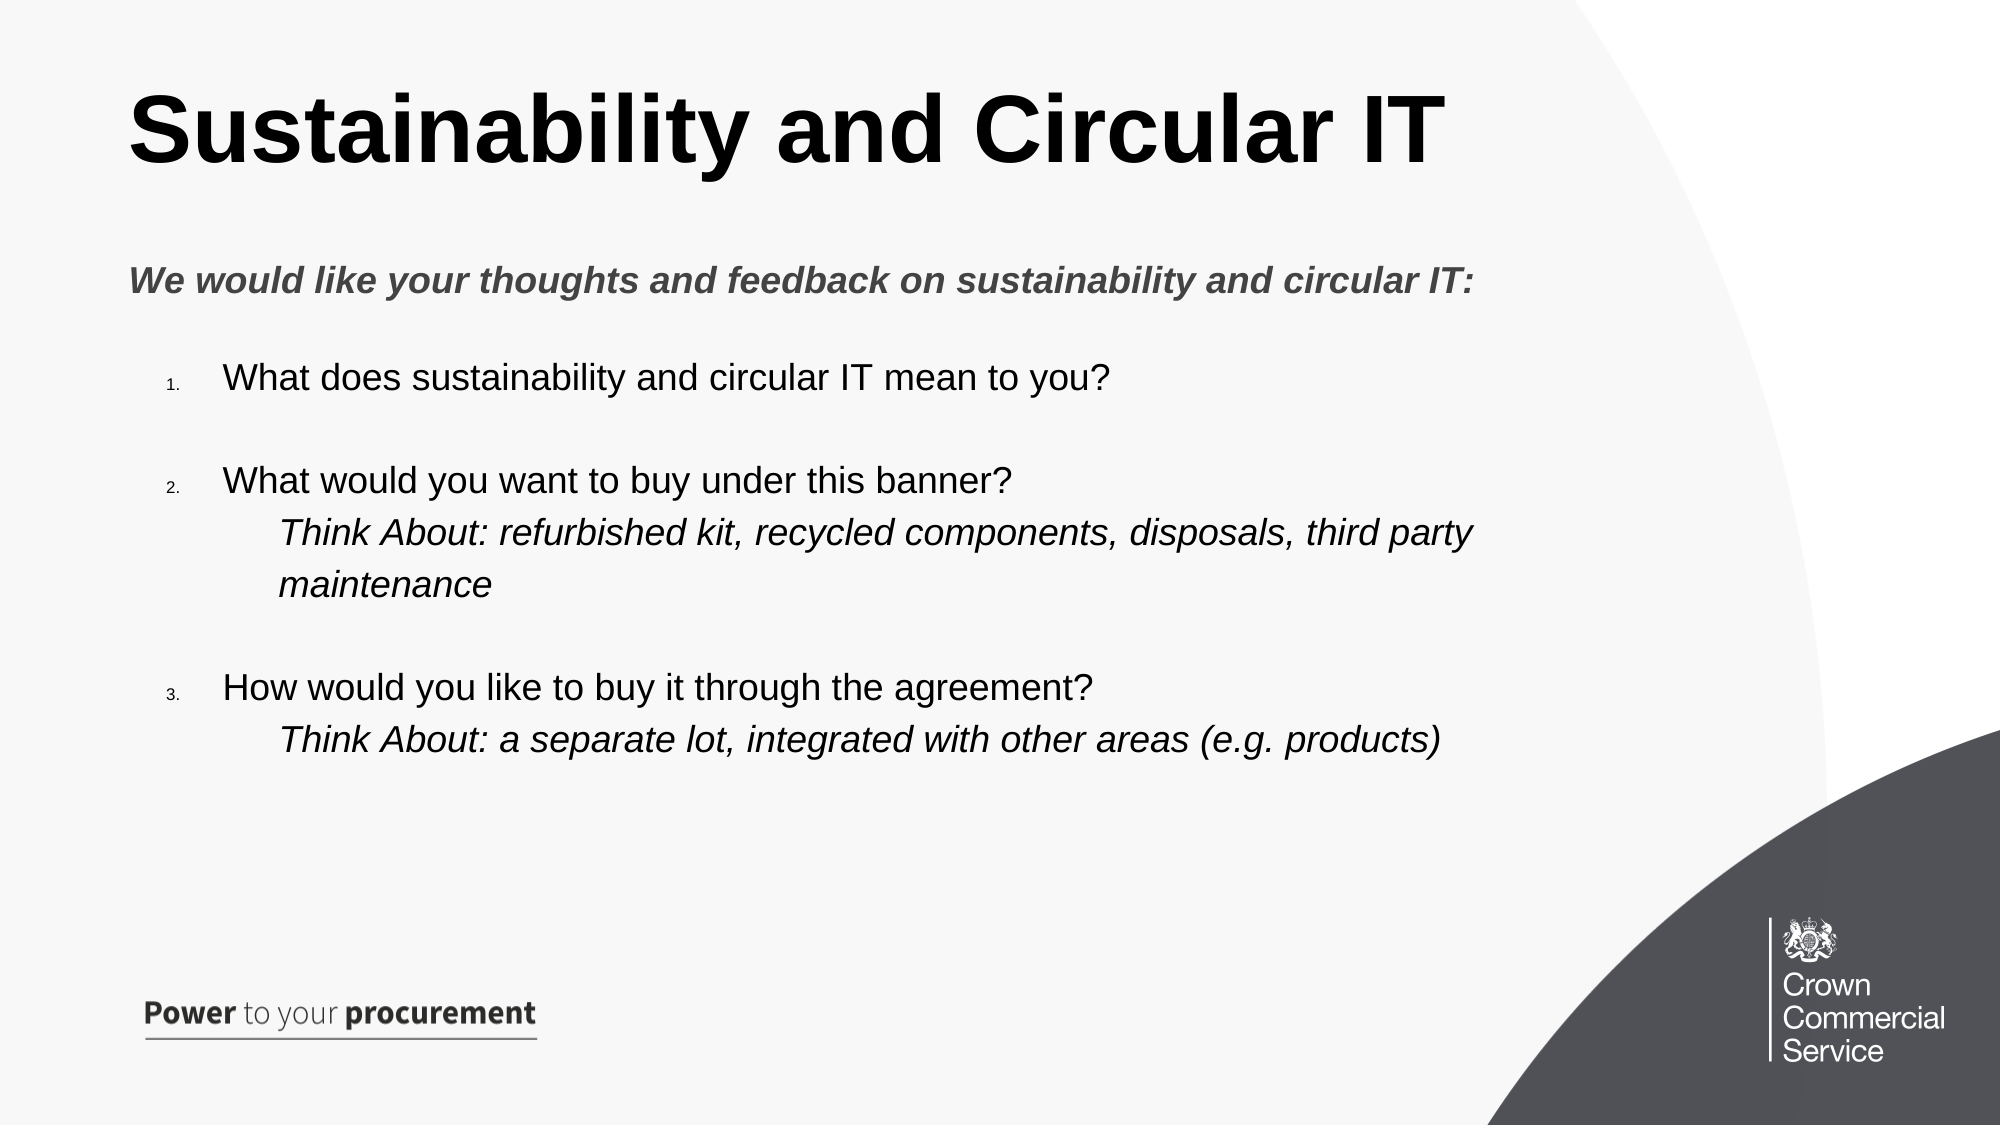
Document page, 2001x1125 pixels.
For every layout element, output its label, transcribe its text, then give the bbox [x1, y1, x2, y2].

title Sustainability and Circular IT [128, 66, 1922, 205]
subtitle We would like your thoughts and feedback on sustainability and circular IT: What does sustainability and circular IT mean to you? What would you want to buy under this banner? Think About: refurbished kit, recycled components, disposals, third party maintenance How would you like to buy it through the agreement? Think About: a separate lot, integrated with other areas (e.g. products) [128, 256, 1659, 853]
